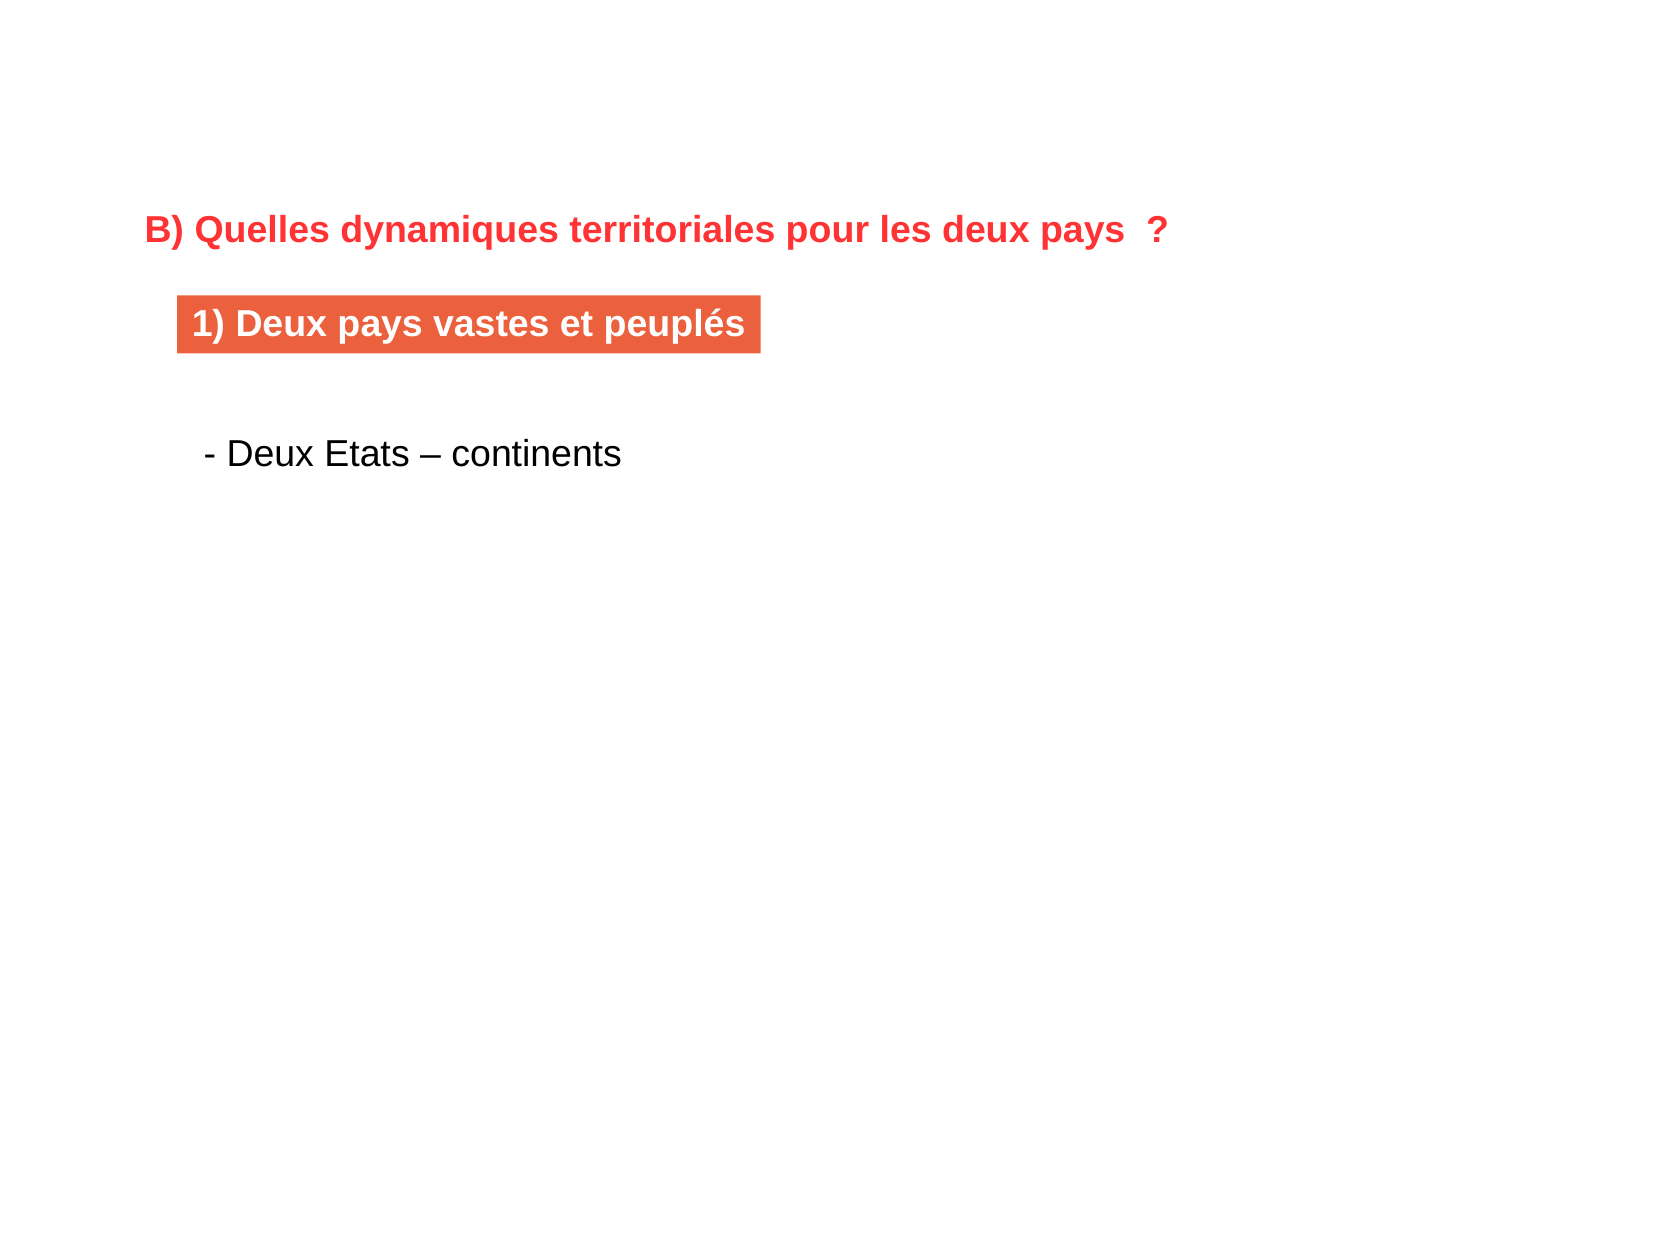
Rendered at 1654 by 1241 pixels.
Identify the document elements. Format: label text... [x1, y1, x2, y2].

text_box B) Quelles dynamiques territoriales pour les deux pays ? [129, 200, 1185, 259]
text_box - Deux Etats – continents [188, 425, 648, 483]
text_box 1) Deux pays vastes et peuplés [177, 295, 760, 354]
